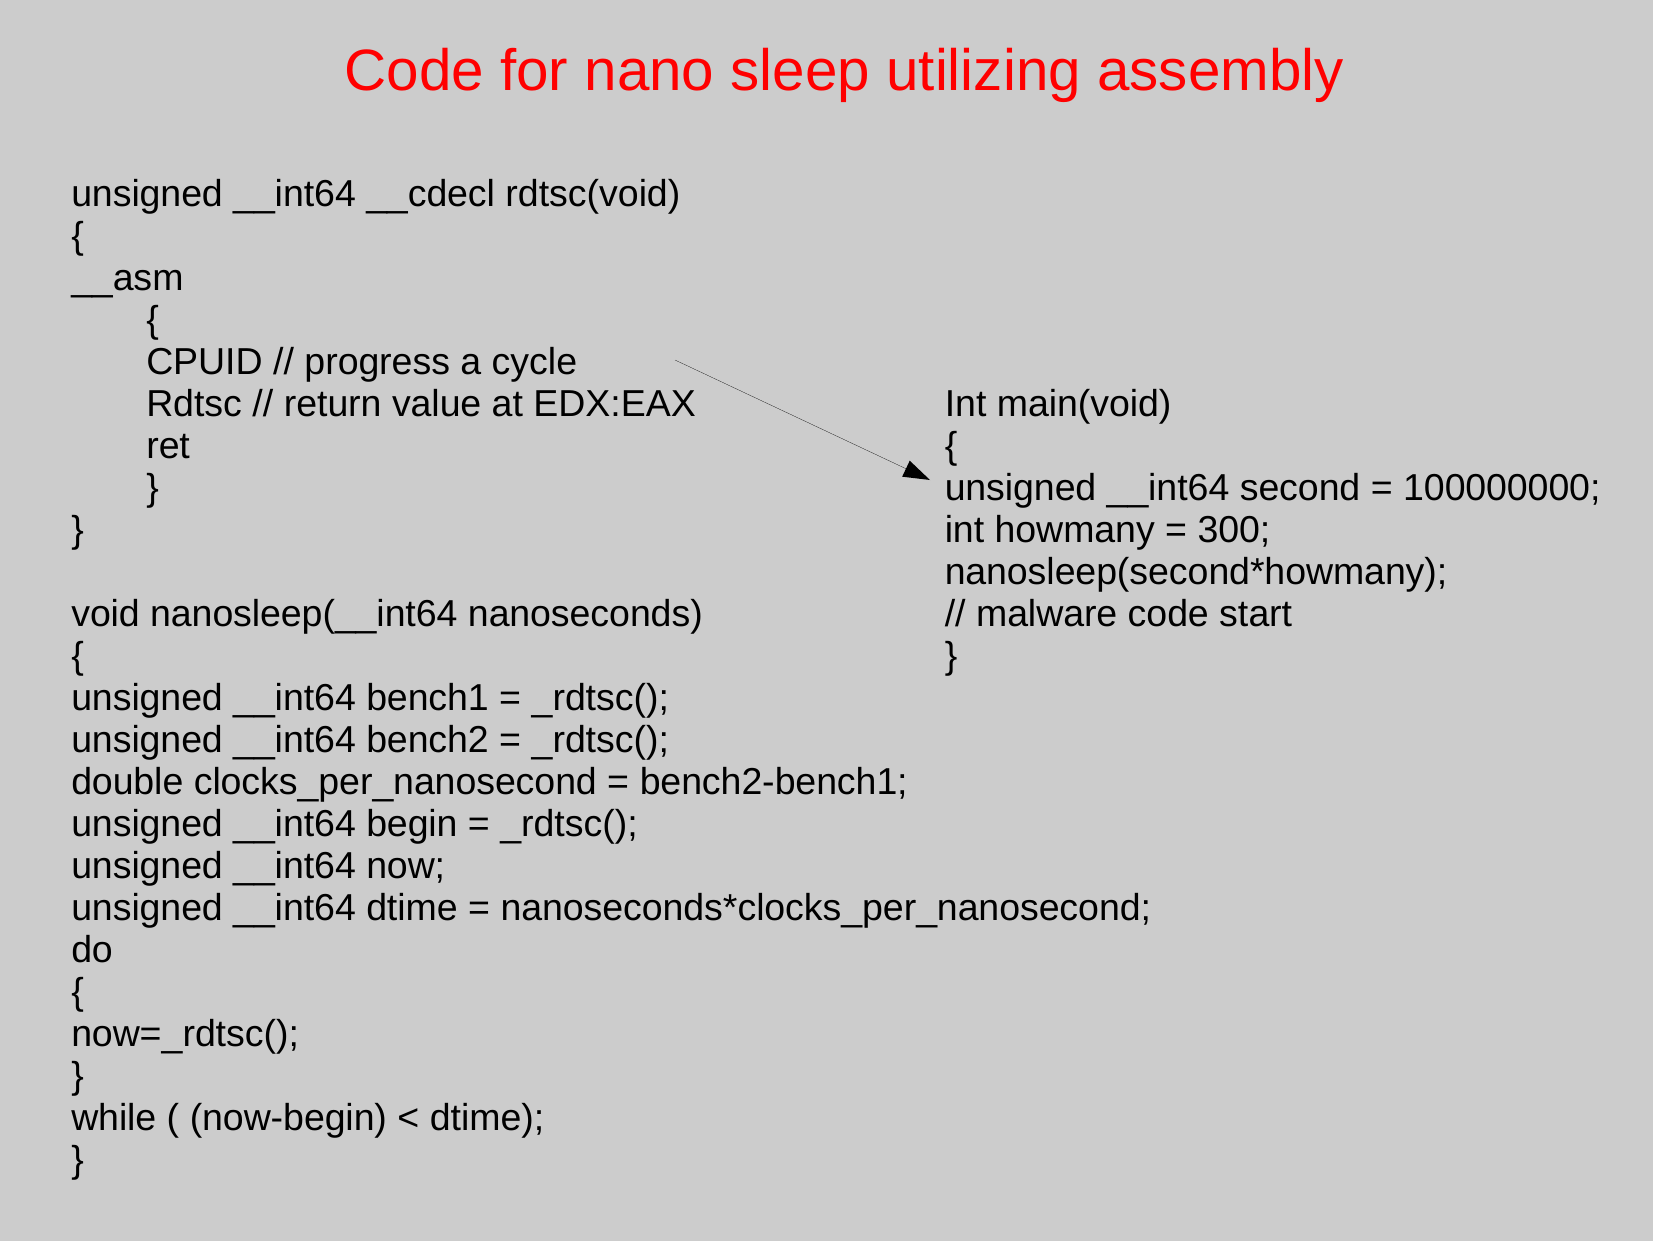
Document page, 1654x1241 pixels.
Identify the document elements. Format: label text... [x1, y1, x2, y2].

text_box Int main(void) { unsigned __int64 second = 100000000; int howmany = 300; nanosleep(second*howmany); // malware code start } [930, 375, 1616, 684]
text_box Code for nano sleep utilizing assembly [330, 30, 1361, 110]
text_box unsigned __int64 __cdecl rdtsc(void) { __asm { CPUID // progress a cycle Rdtsc // return value at EDX:EAX ret } } void nanosleep(__int64 nanoseconds) { unsigned __int64 bench1 = _rdtsc(); unsigned __int64 bench2 = _rdtsc(); double clocks_per_nanosecond = bench2-bench1; unsigned __int64 begin = _rdtsc(); unsigned __int64 now; unsigned __int64 dtime = nanoseconds*clocks_per_nanosecond; do { now=_rdtsc(); } while ( (now-begin) < dtime); } [56, 165, 1166, 1189]
